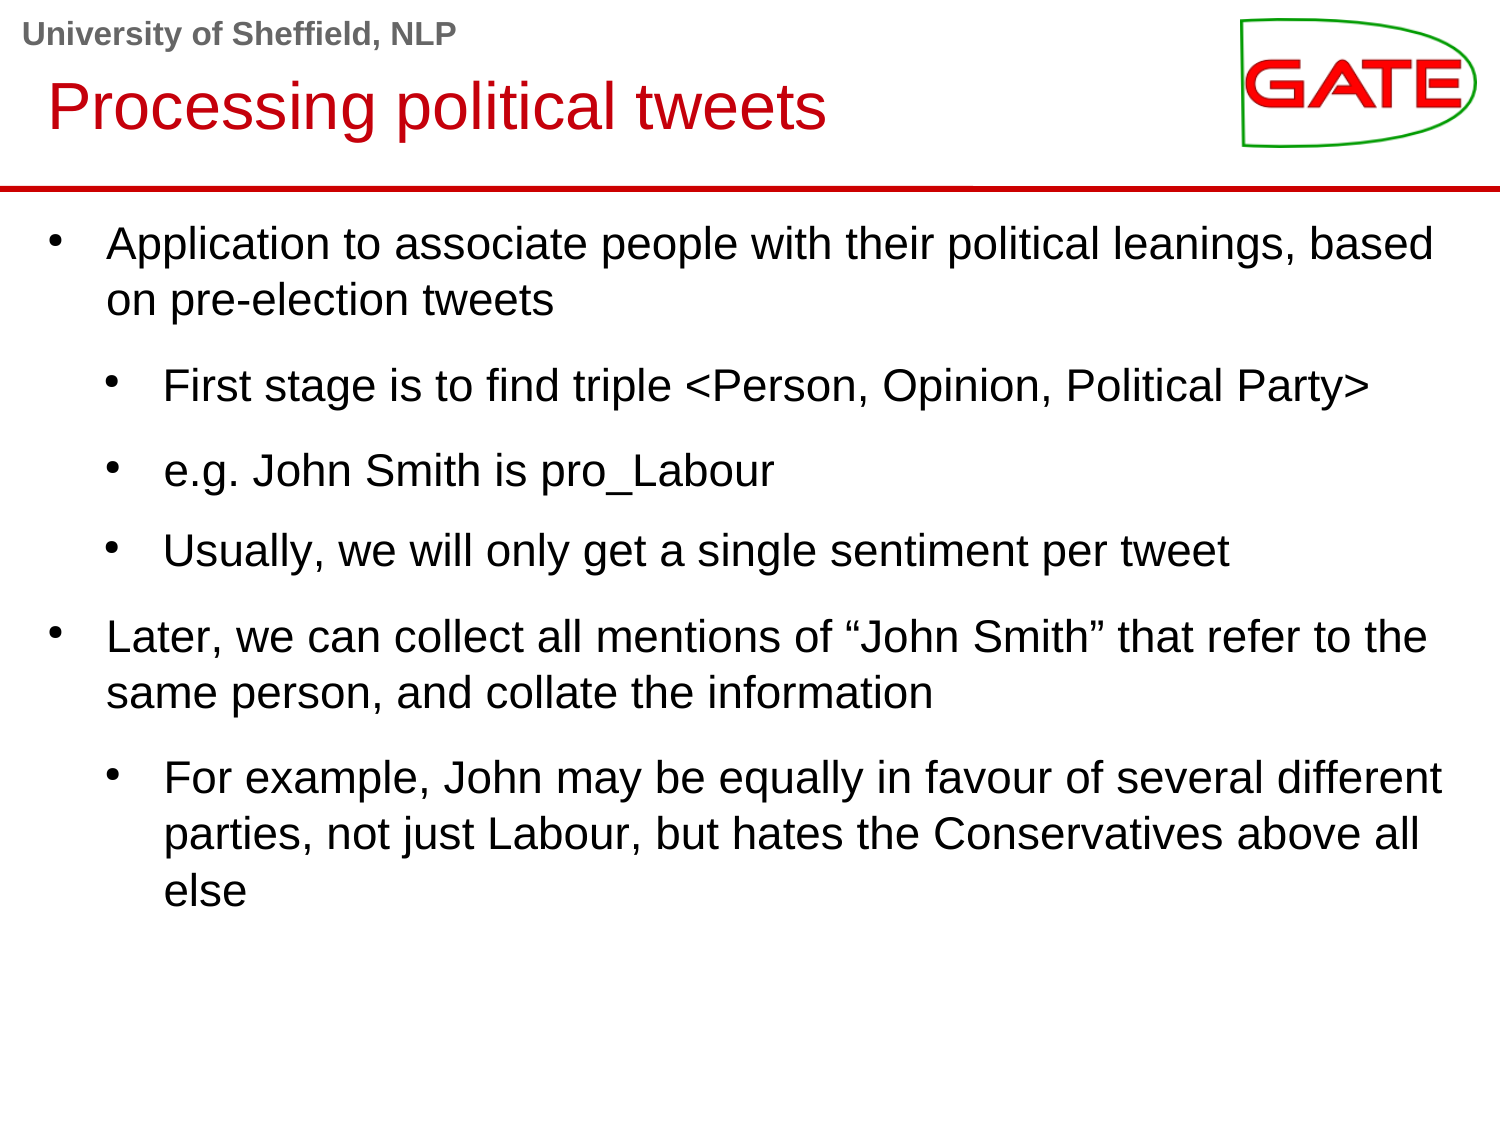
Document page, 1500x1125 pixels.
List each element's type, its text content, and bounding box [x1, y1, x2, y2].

list Application to associate people with their political leanings, based on pre-election tweets First stage is to find triple <Person, Opinion, Political Party> e.g. John Smith is pro_Labour Usually, we will only get a single sentiment per tweet Later, we can collect all mentions of “John Smith” that refer to the same person, and collate the information For example, John may be equally in favour of several different parties, not just Labour, but hates the Conservatives above all else [47, 212, 1453, 1064]
title Processing political tweets [47, 47, 1267, 168]
picture [1240, 18, 1477, 148]
